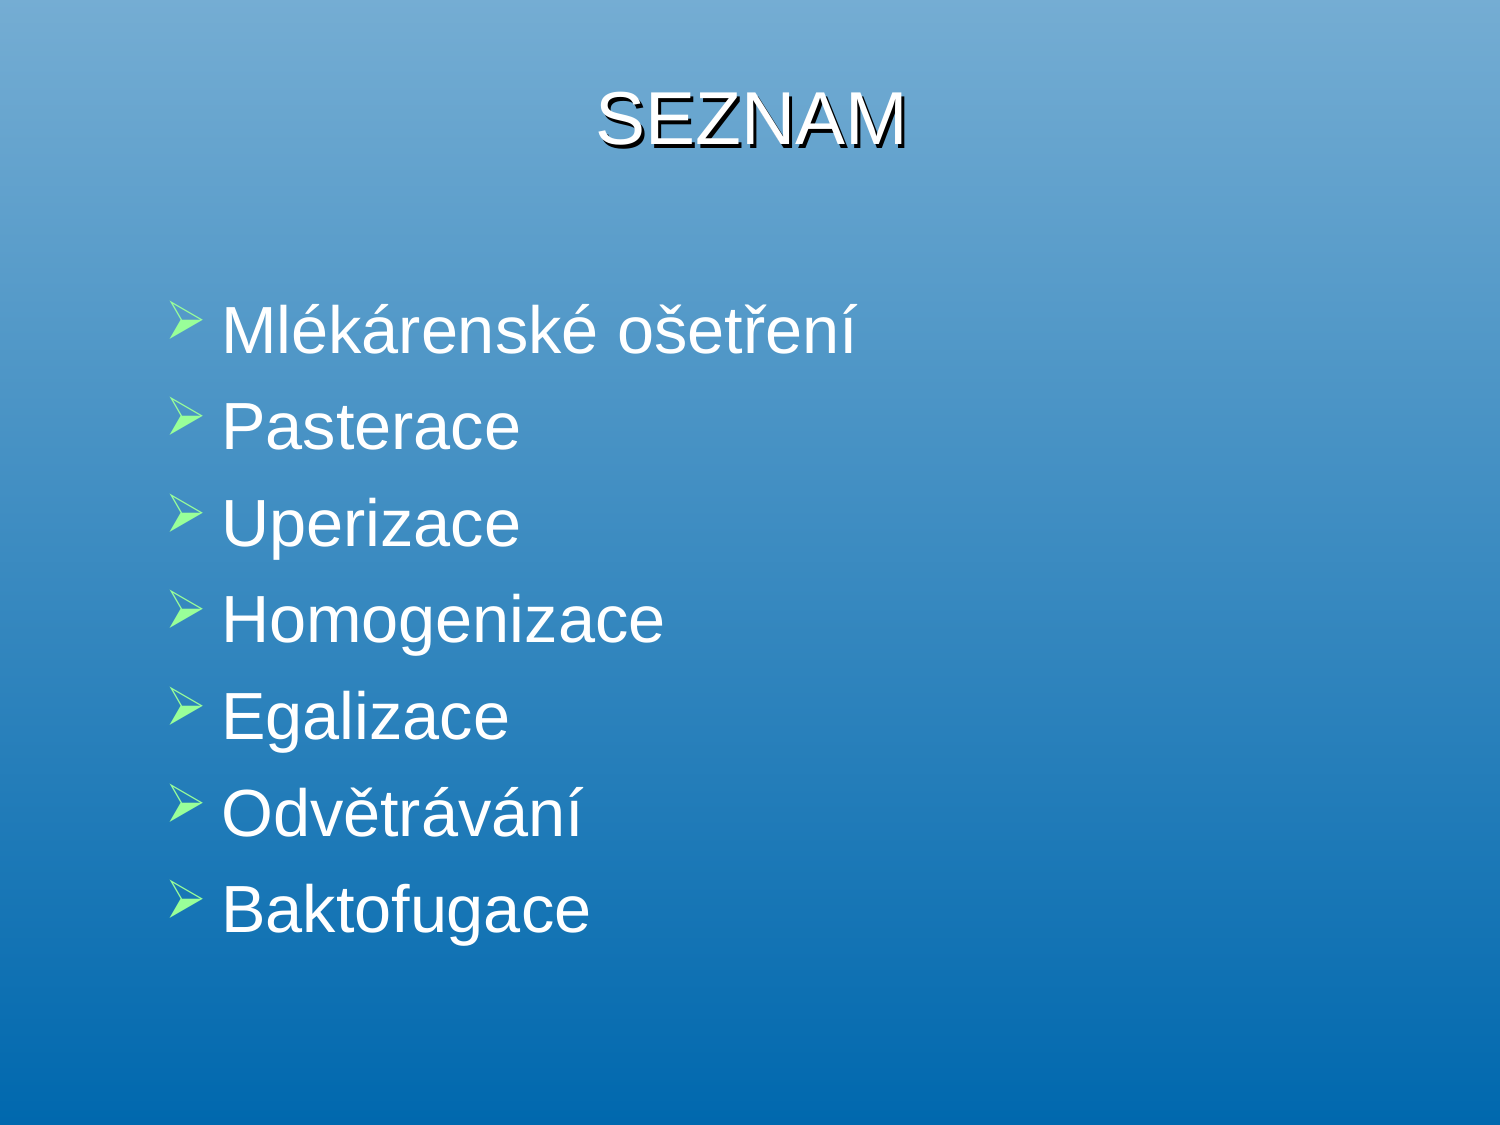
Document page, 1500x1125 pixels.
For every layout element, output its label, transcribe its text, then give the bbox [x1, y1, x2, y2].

title SEZNAM [76, 62, 1427, 258]
list Mlékárenské ošetření Pasterace Uperizace Homogenizace Egalizace Odvětrávání Baktofugace [150, 278, 1500, 1051]
